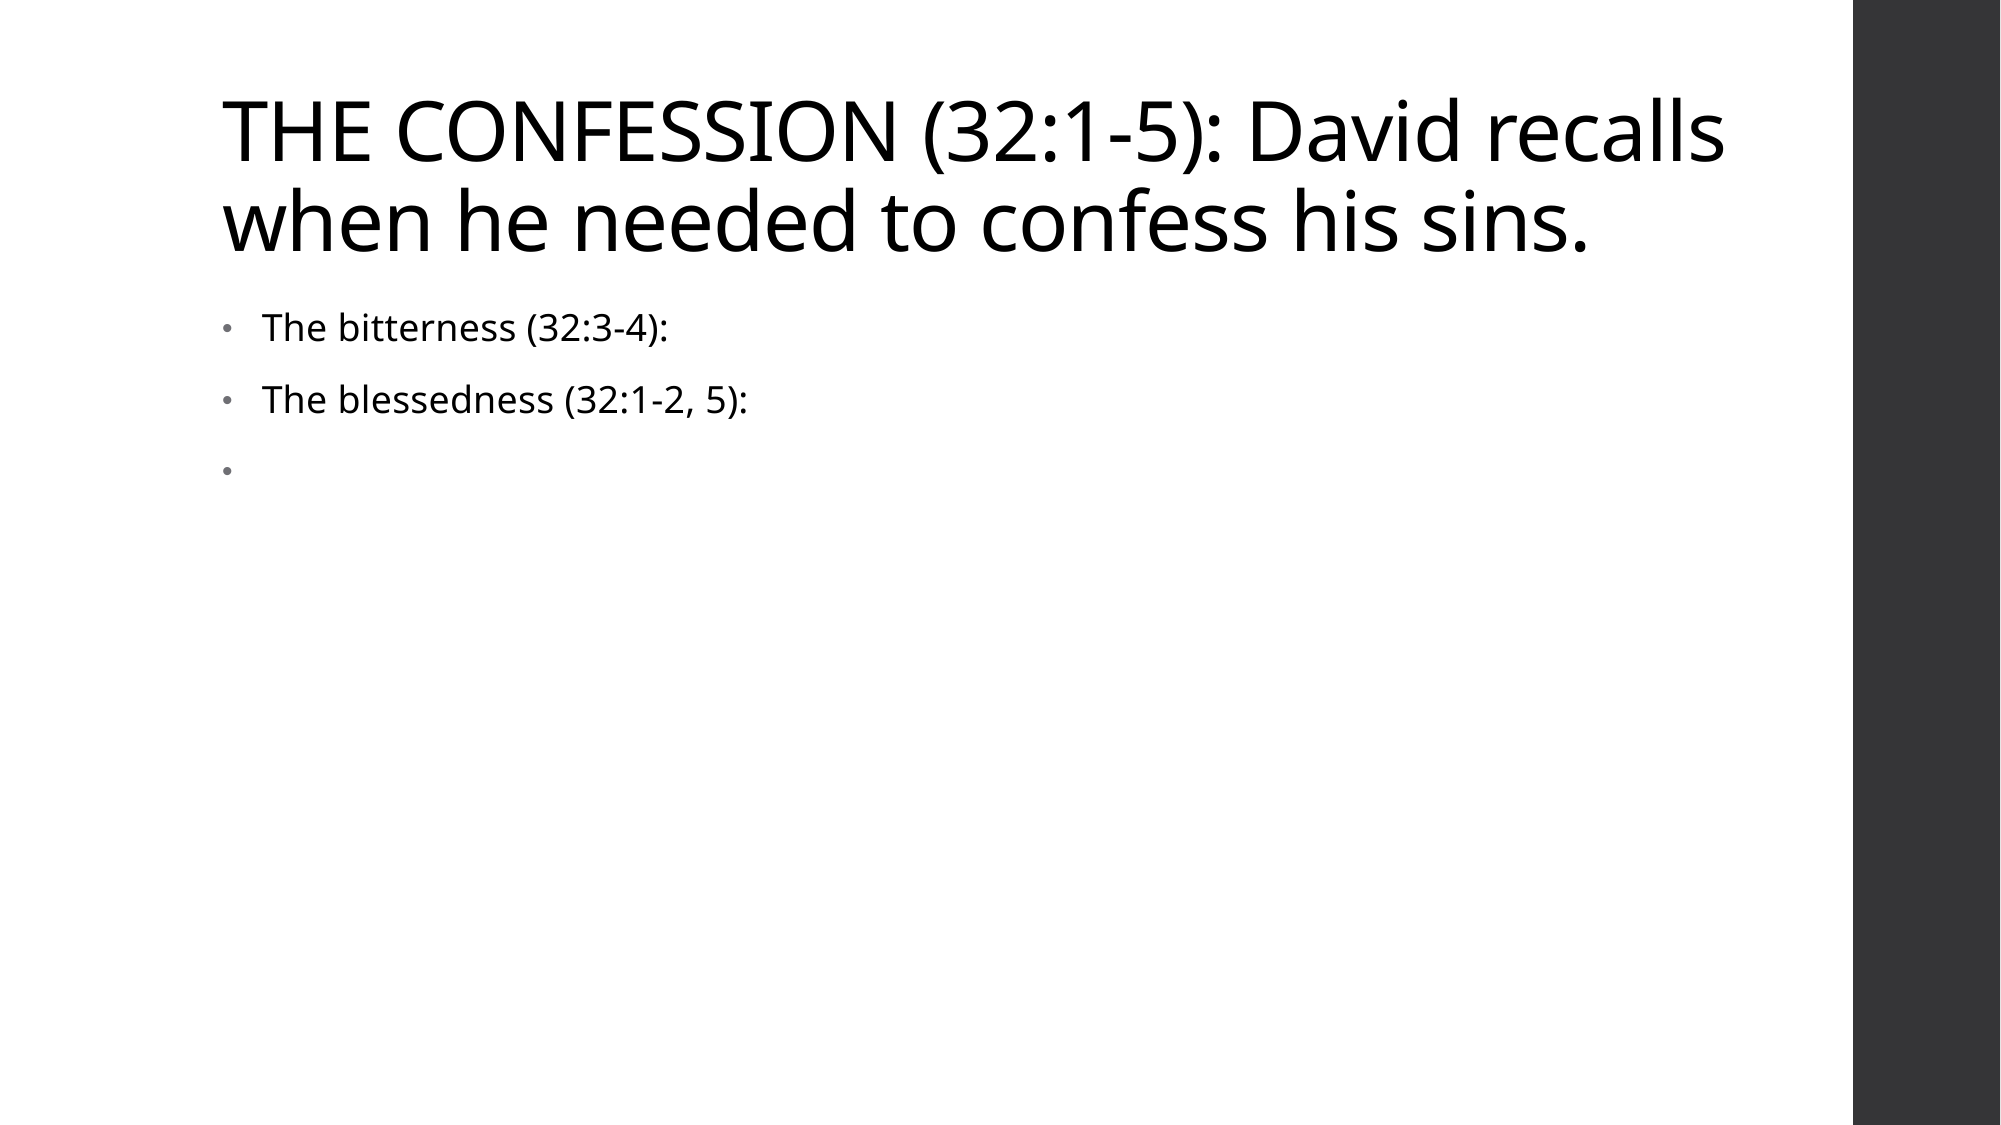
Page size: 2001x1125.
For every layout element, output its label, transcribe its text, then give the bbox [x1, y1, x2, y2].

title THE CONFESSION (32:1-5): David recalls when he needed to confess his sins. [206, 60, 1797, 278]
list The bitterness (32:3-4): The blessedness (32:1-2, 5): [206, 299, 1617, 1014]
